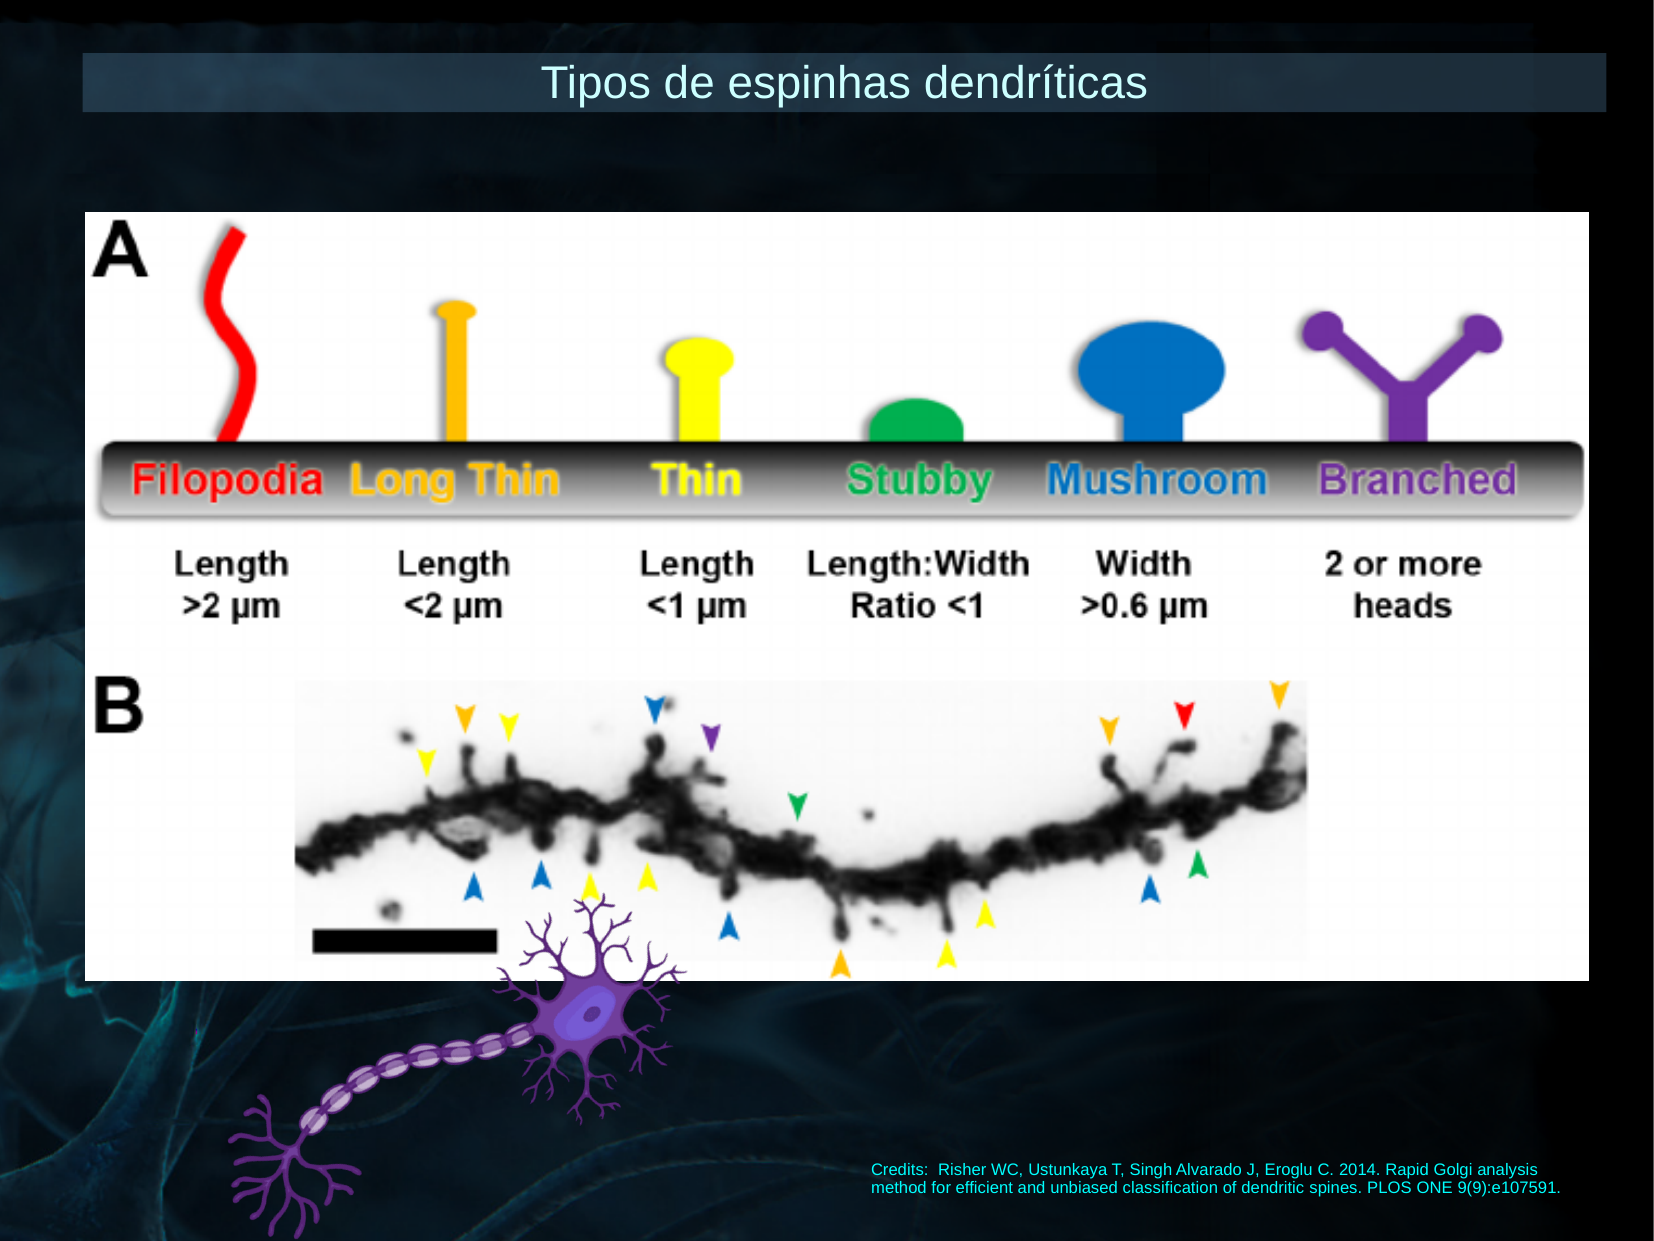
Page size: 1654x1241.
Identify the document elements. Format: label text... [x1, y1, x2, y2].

text_box Credits: Risher WC, Ustunkaya T, Singh Alvarado J, Eroglu C. 2014. Rapid Golgi analysis method for efficient and unbiased classification of dendritic spines. PLOS ONE 9(9):e107591. [856, 1152, 1583, 1205]
picture [0, 0, 1654, 1241]
text_box Tipos de espinhas dendríticas [82, 53, 1607, 113]
